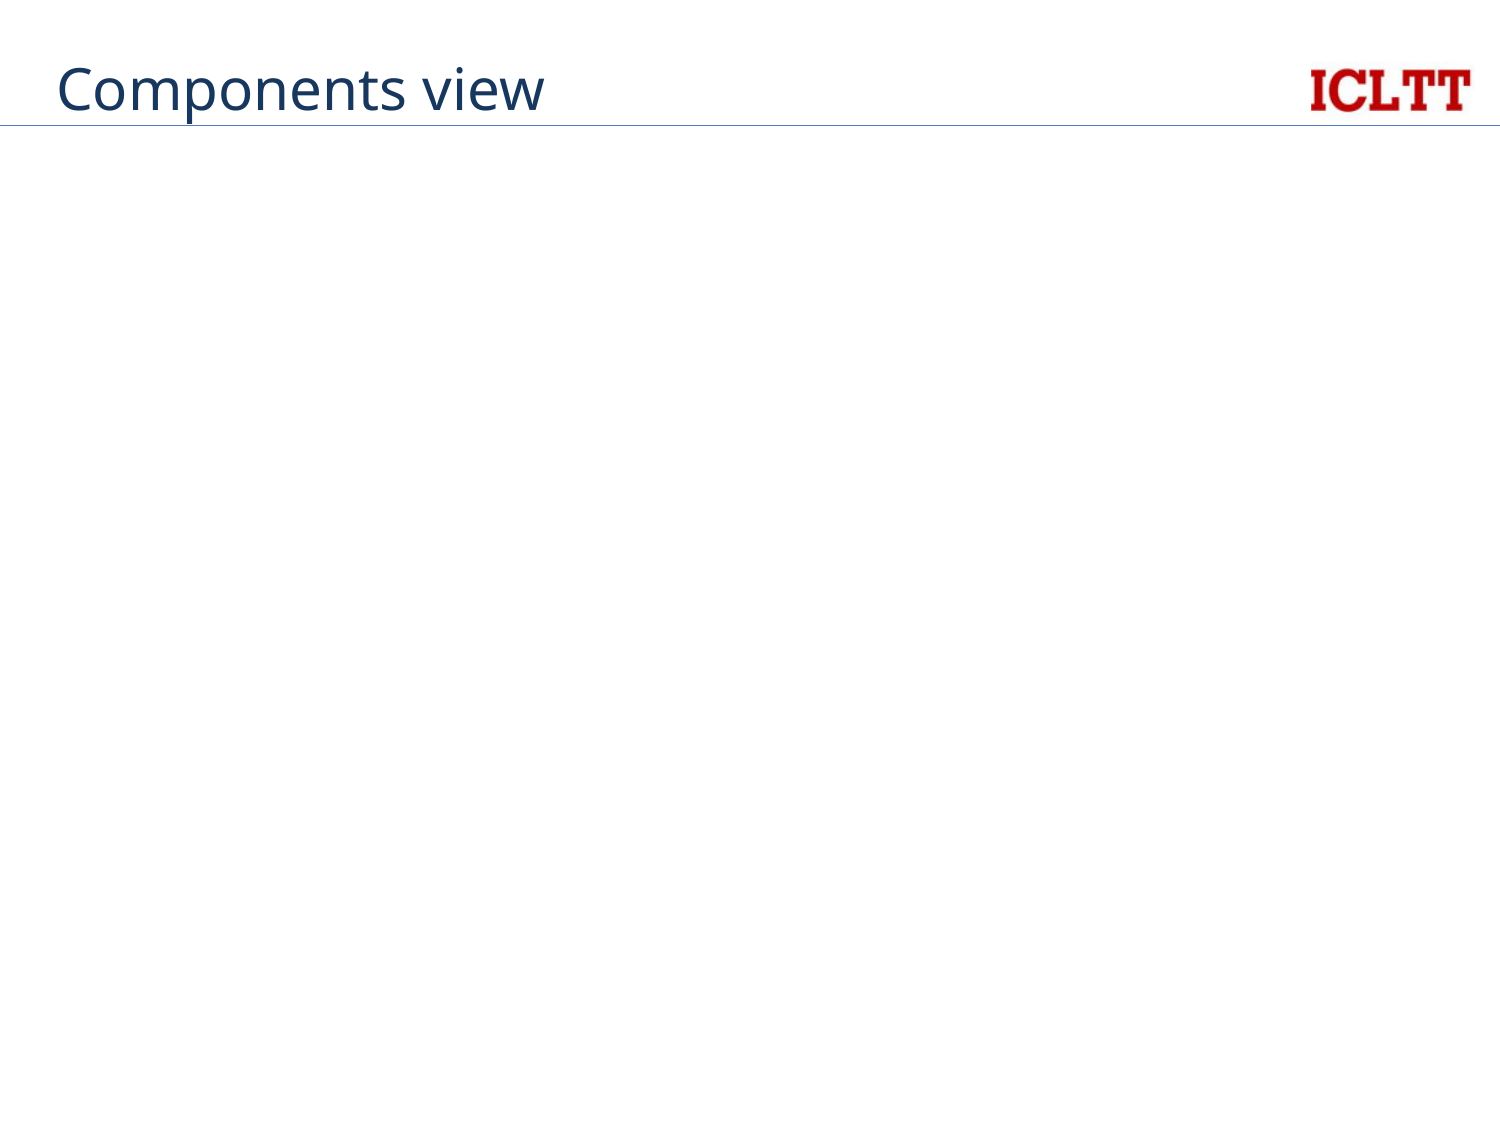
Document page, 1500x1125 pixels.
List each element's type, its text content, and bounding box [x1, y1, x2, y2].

picture [1426, 61, 1475, 121]
title Components view [41, 45, 1426, 126]
